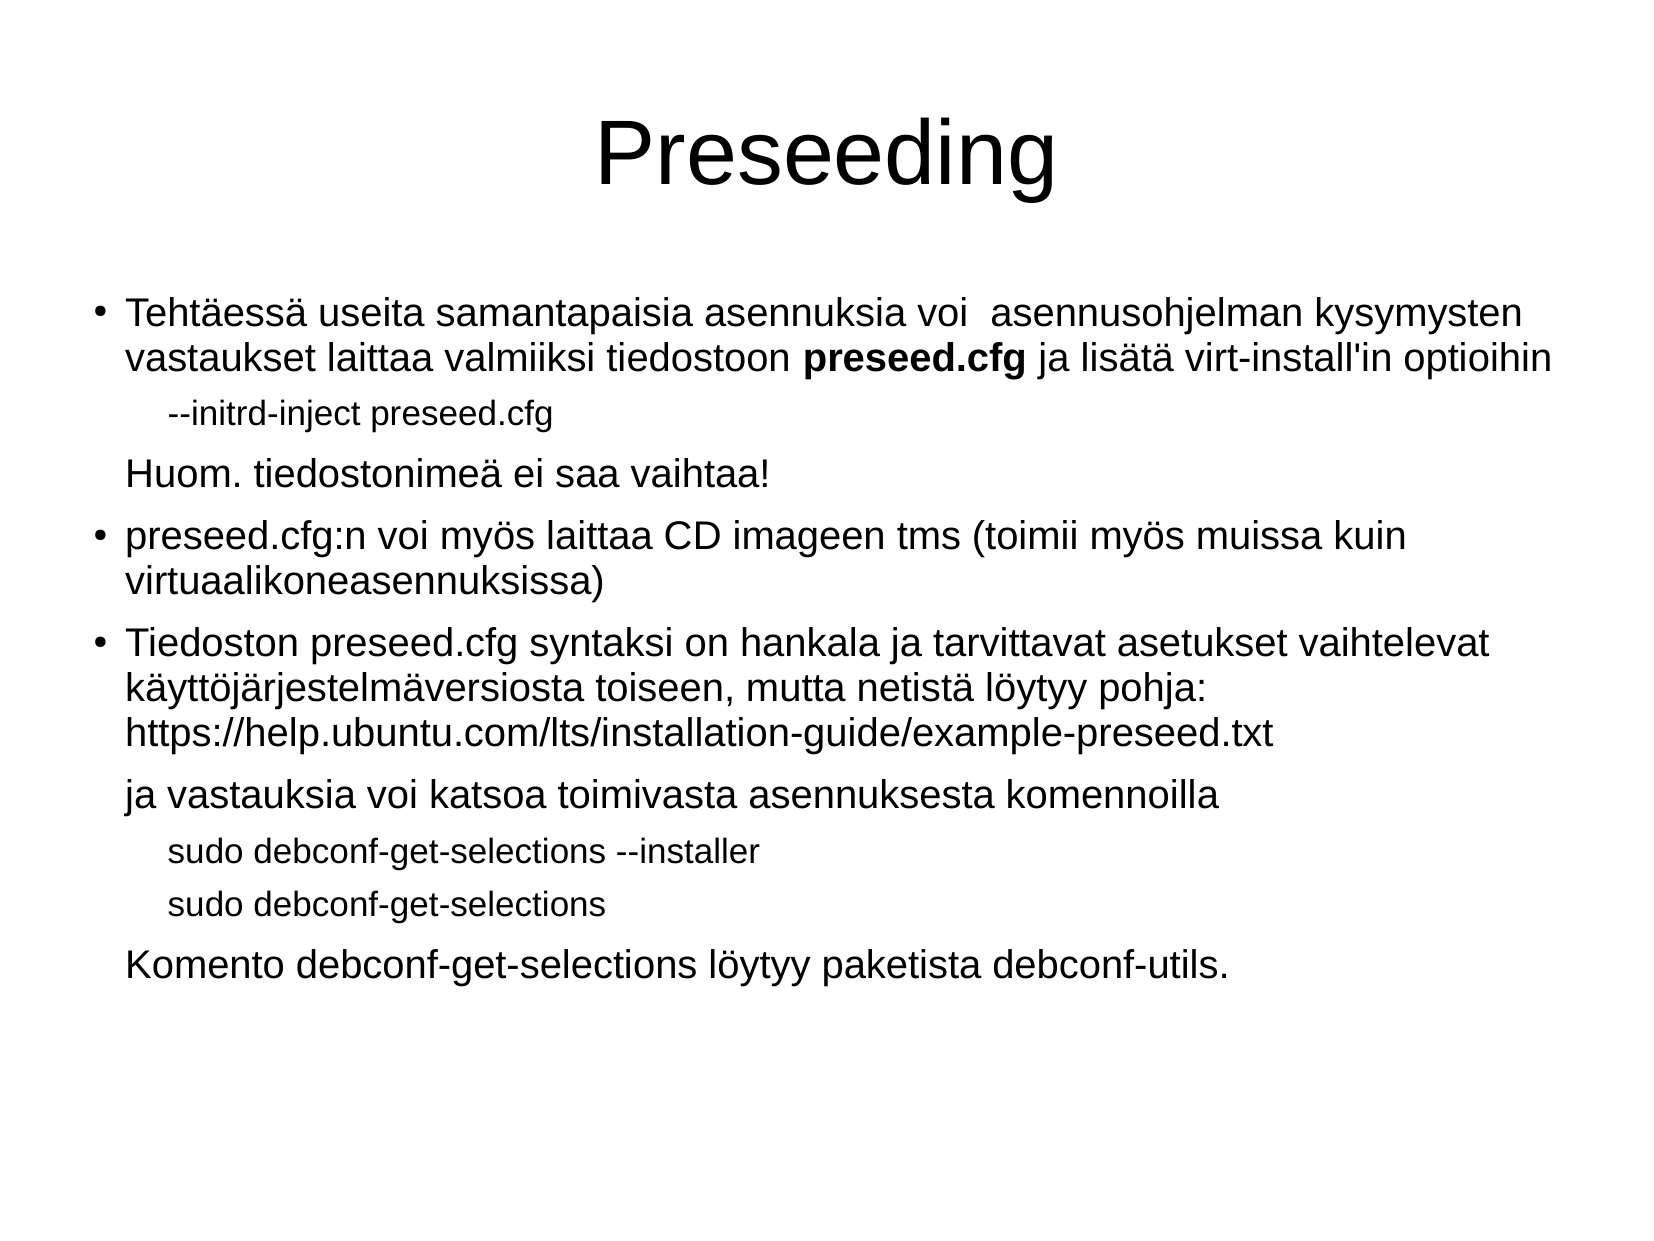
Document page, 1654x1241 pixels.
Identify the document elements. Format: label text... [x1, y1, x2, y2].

list Tehtäessä useita samantapaisia asennuksia voi asennusohjelman kysymysten vastaukset laittaa valmiiksi tiedostoon preseed.cfg ja lisätä virt-install'in optioihin --initrd-inject preseed.cfg Huom. tiedostonimeä ei saa vaihtaa! preseed.cfg:n voi myös laittaa CD imageen tms (toimii myös muissa kuin virtuaalikoneasennuksissa) Tiedoston preseed.cfg syntaksi on hankala ja tarvittavat asetukset vaihtelevat käyttöjärjestelmäversiosta toiseen, mutta netistä löytyy pohja: https://help.ubuntu.com/lts/installation-guide/example-preseed.txt ja vastauksia voi katsoa toimivasta asennuksesta komennoilla sudo debconf-get-selections --installer sudo debconf-get-selections Komento debconf-get-selections löytyy paketista debconf-utils. [82, 290, 1571, 1010]
title Preseeding [82, 49, 1571, 257]
